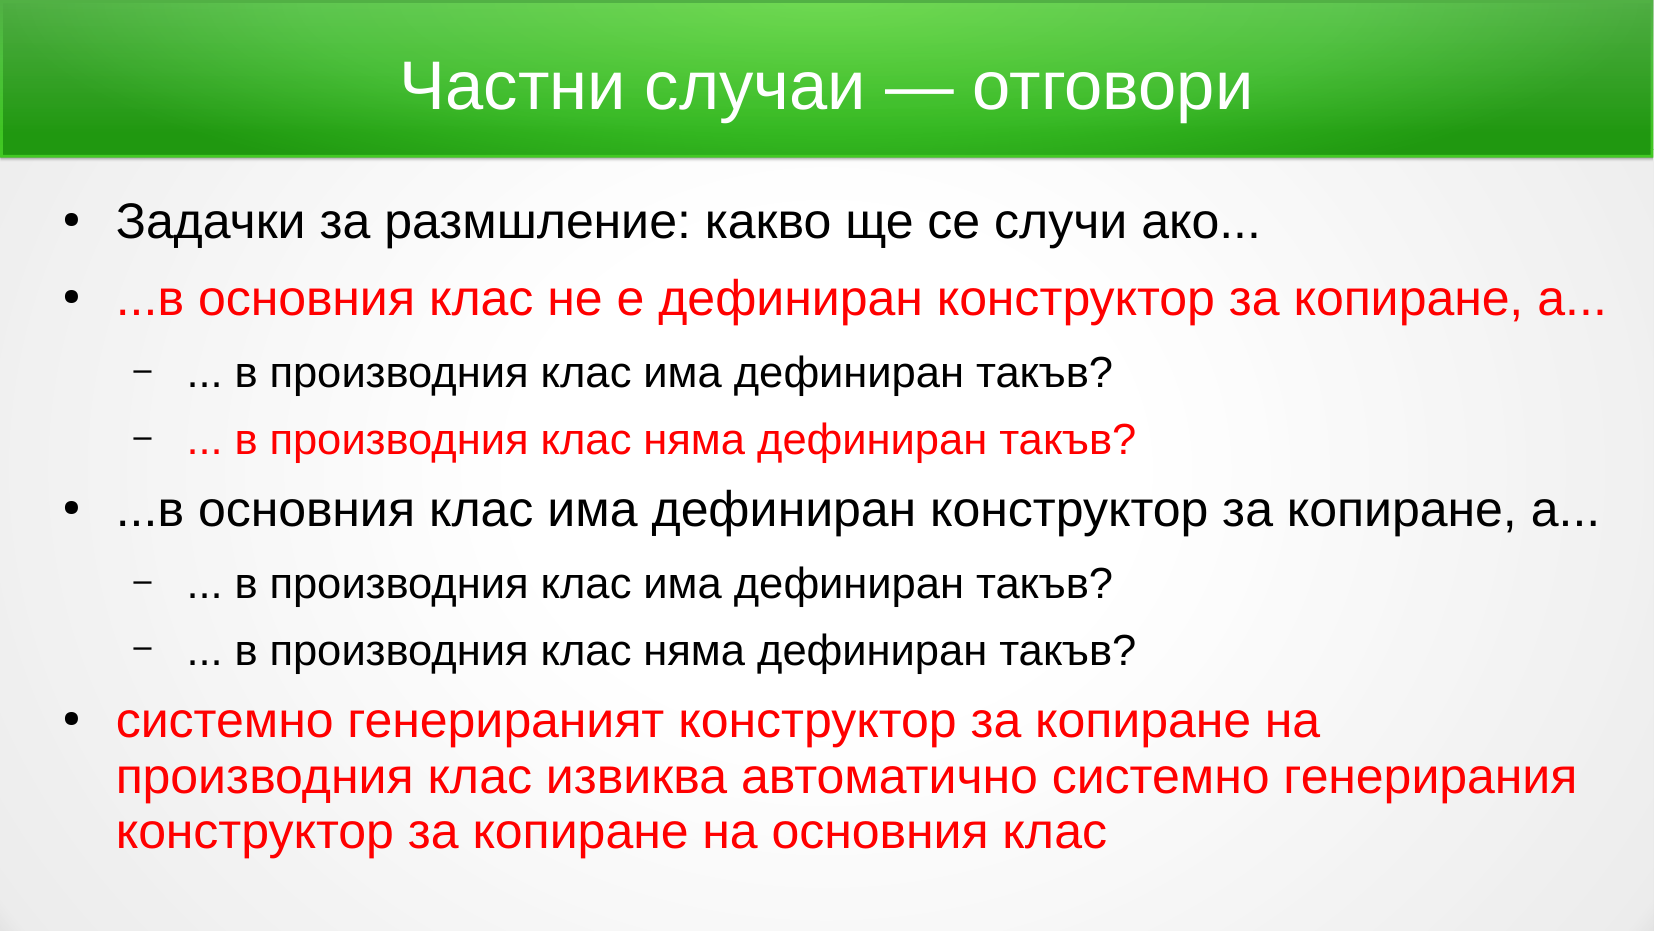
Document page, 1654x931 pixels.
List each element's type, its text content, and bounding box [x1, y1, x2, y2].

list Задачки за размшление: какво ще се случи ако... ...в основния клас не е дефиниран конструктор за копиране, а... ... в производния клас има дефиниран такъв? ... в производния клас няма дефиниран такъв? ...в основния клас има дефиниран конструктор за копиране, а... ... в производния клас има дефиниран такъв? ... в производния клас няма дефиниран такъв? системно генерираният конструктор за копиране на производния клас извиква автоматично системно генерирания конструктор за копиране на основния клас [44, 192, 1619, 898]
title Частни случаи — отговори [82, 37, 1571, 135]
